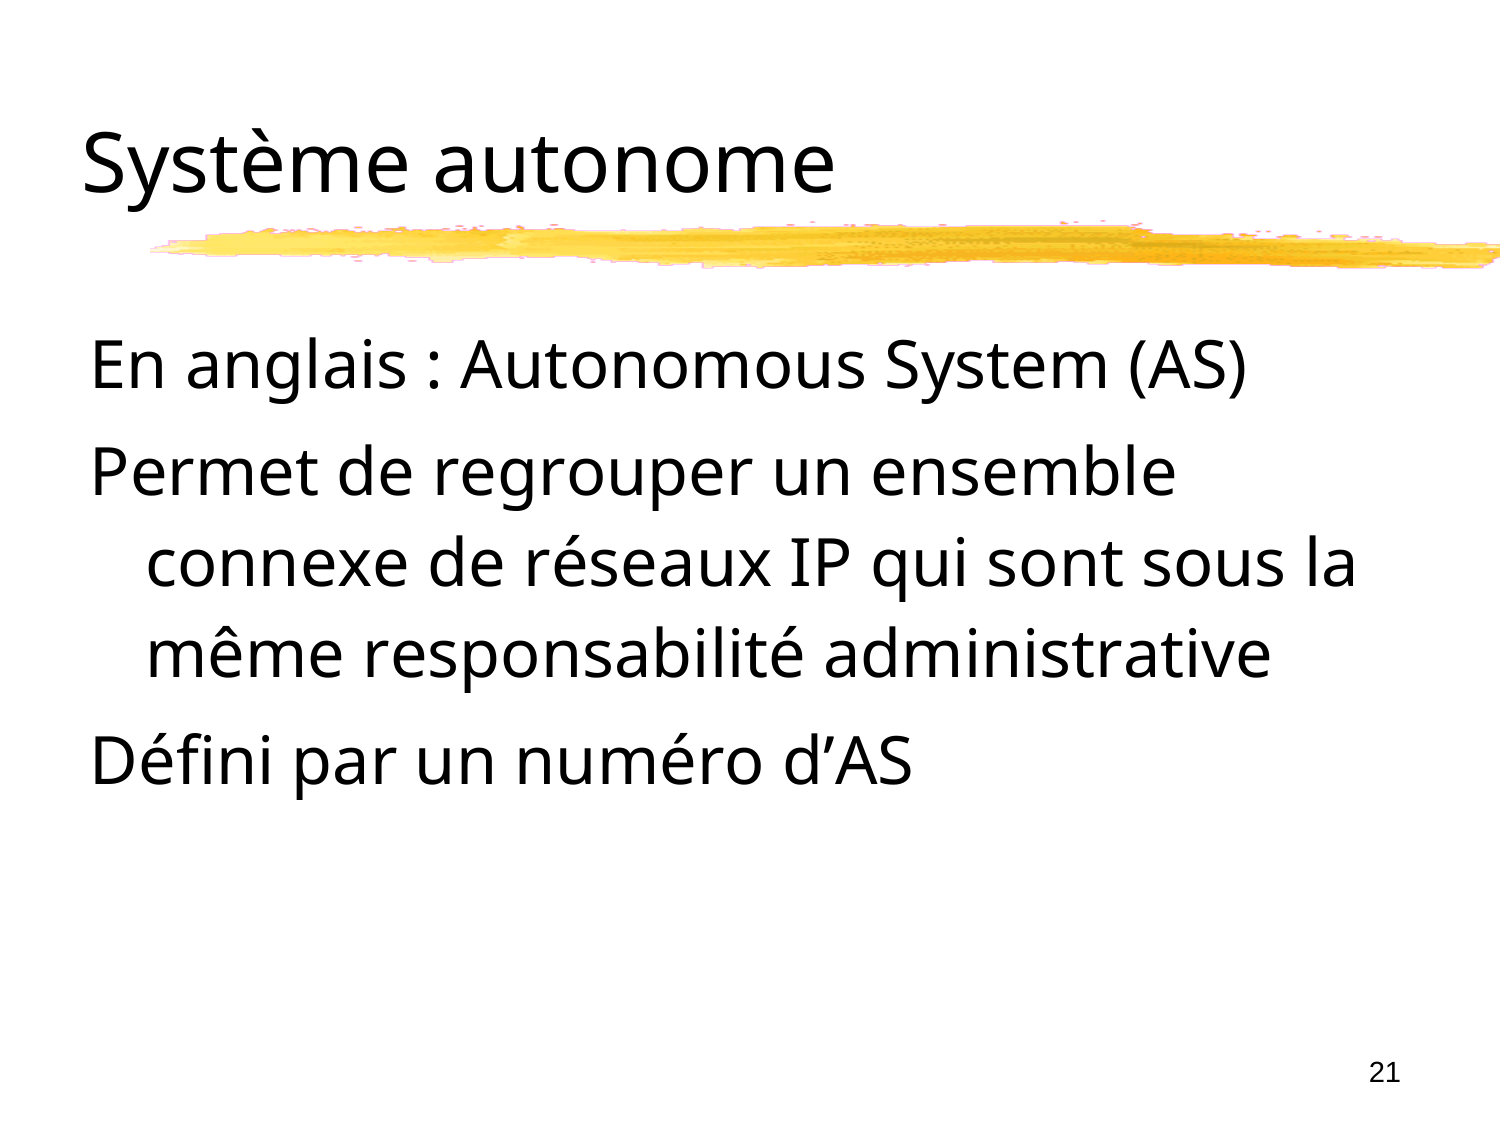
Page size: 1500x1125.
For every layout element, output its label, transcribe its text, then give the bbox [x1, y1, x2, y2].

title Système autonome [66, 37, 1342, 225]
text_box <number> [1104, 1021, 1416, 1097]
list En anglais : Autonomous System (AS)‏ Permet de regrouper un ensemble connexe de réseaux IP qui sont sous la même responsabilité administrative Défini par un numéro d’AS [74, 309, 1417, 995]
picture [150, 215, 1500, 279]
